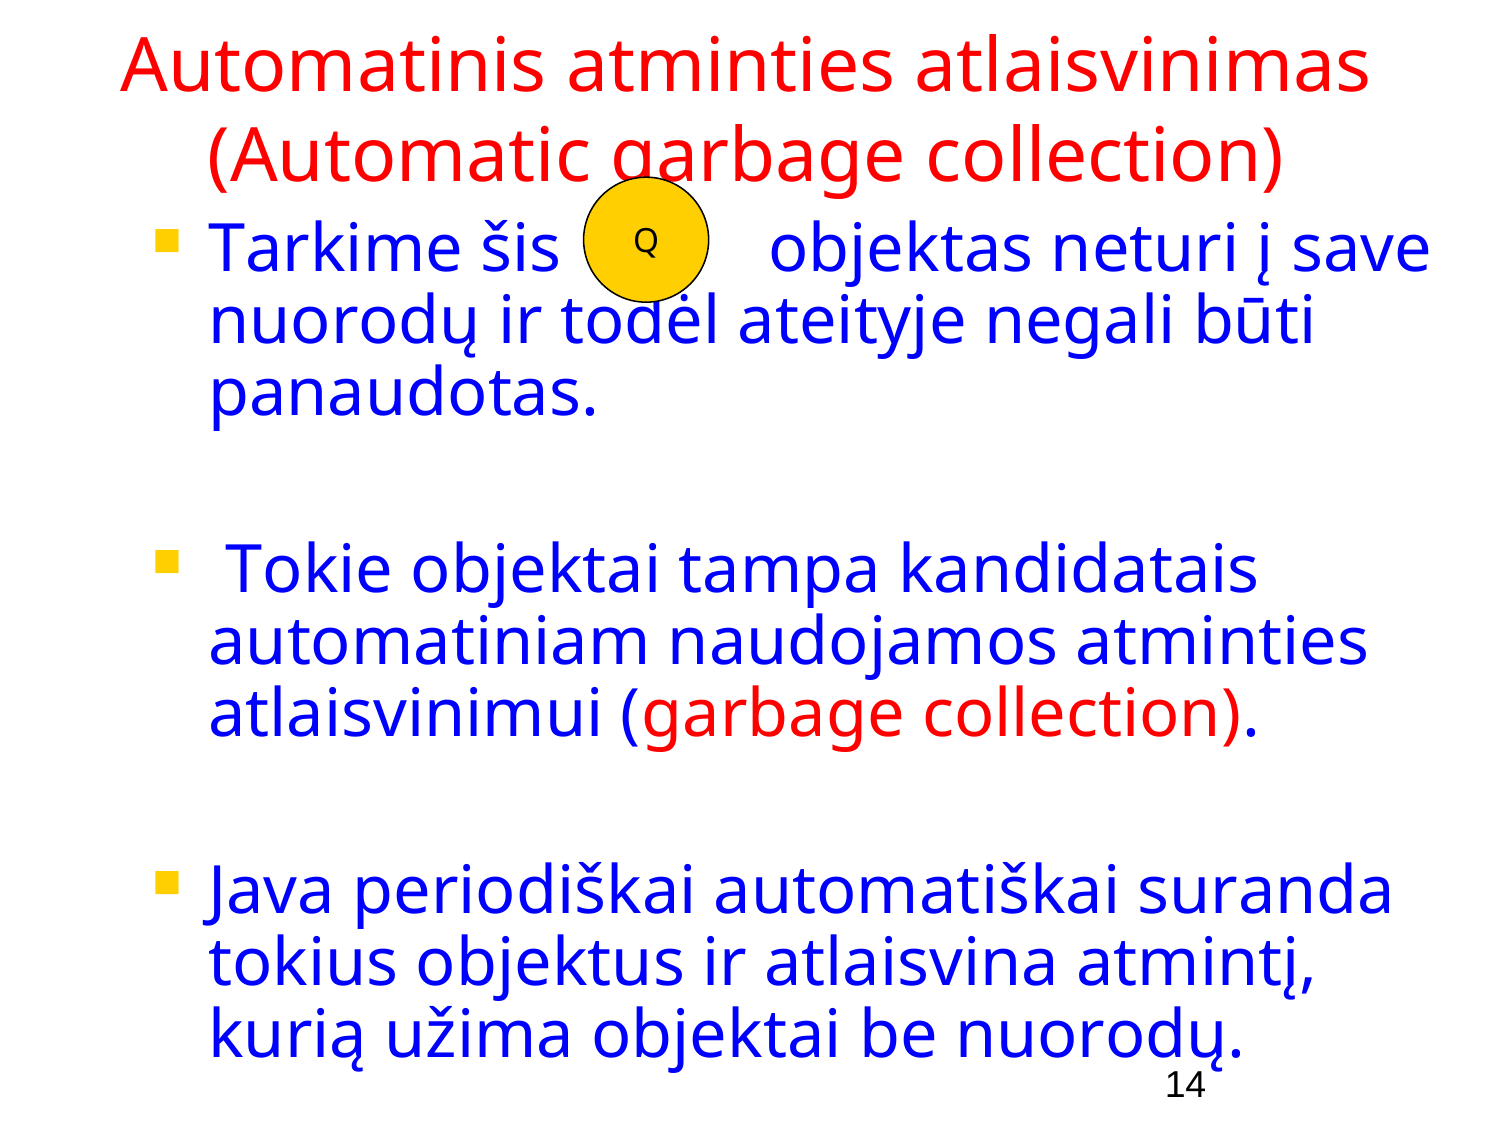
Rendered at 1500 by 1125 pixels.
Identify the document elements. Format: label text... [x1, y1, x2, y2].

list Tarkime šis objektas neturi į save nuorodų ir todėl ateityje negali būti panaudotas. Tokie objektai tampa kandidatais automatiniam naudojamos atminties atlaisvinimui (garbage collection). Java periodiškai automatiškai suranda tokius objektus ir atlaisvina atmintį, kurią užima objektai be nuorodų. [137, 206, 1463, 1125]
title Automatinis atminties atlaisvinimas (Automatic garbage collection) [24, 8, 1468, 204]
text_box Q [583, 177, 709, 303]
